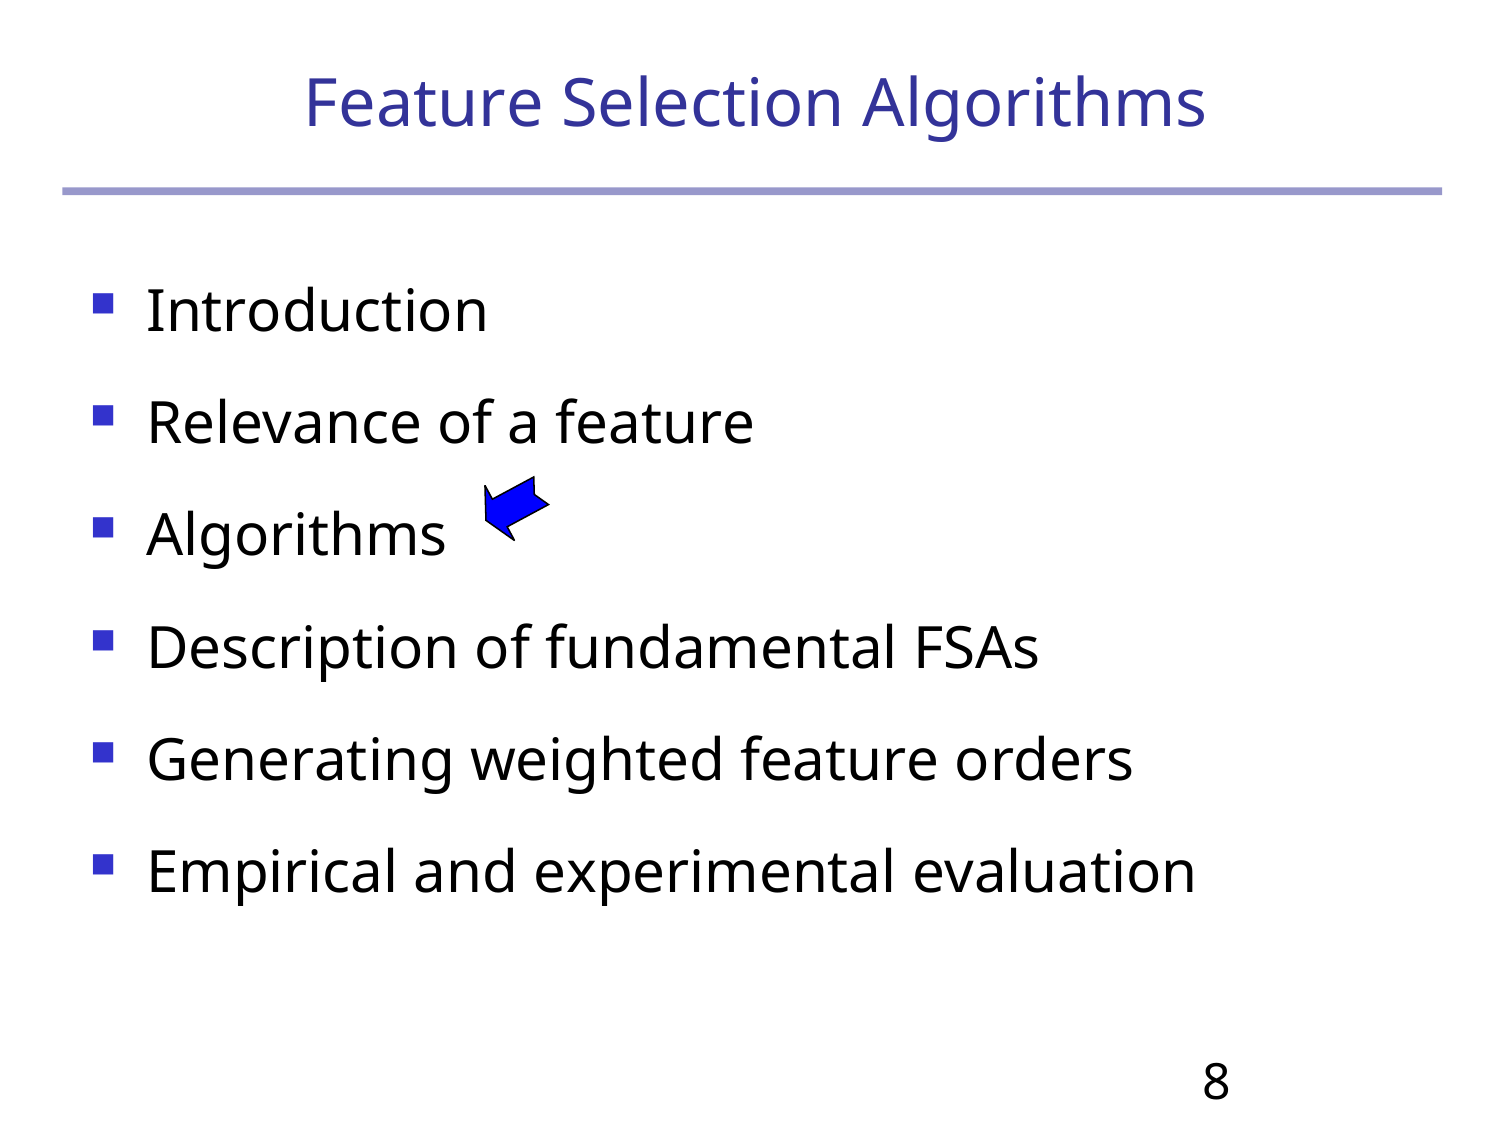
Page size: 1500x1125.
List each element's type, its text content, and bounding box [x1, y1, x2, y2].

text_box [484, 476, 549, 541]
list Introduction Relevance of a feature Algorithms Description of fundamental FSAs Generating weighted feature orders Empirical and experimental evaluation [74, 237, 1450, 1038]
text_box <number> [1187, 1050, 1500, 1125]
title Feature Selection Algorithms [0, 12, 1500, 188]
